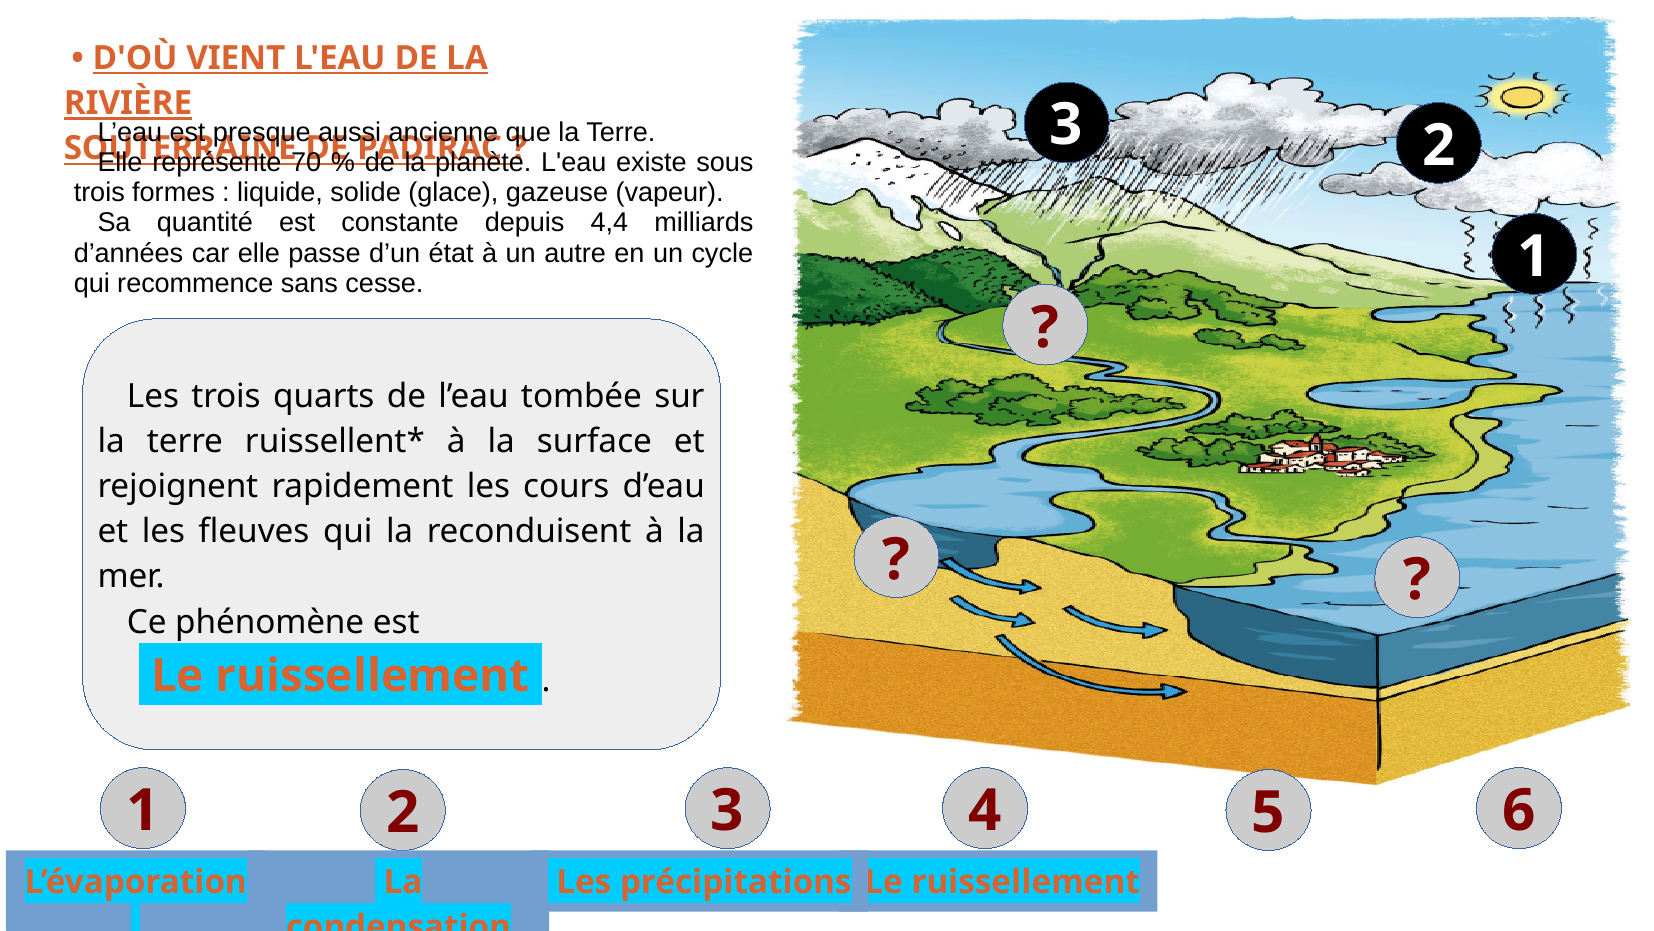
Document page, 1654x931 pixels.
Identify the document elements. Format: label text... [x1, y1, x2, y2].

text_box ? [1374, 536, 1460, 618]
picture [779, 8, 1630, 792]
text_box ? [853, 516, 940, 598]
text_box 3 [685, 767, 771, 849]
text_box Les trois quarts de l’eau tombée sur la terre ruissellent* à la surface et rejoignent rapidement les cours d’eau et les fleuves qui la reconduisent à la mer. Ce phénomène est Le ruissellement . [82, 318, 721, 750]
text_box L’évaporation [5, 850, 248, 912]
text_box Les précipitations [531, 850, 869, 912]
text_box 5 [1225, 769, 1312, 851]
text_box 1 [100, 767, 186, 849]
text_box • D'OÙ VIENT L'EAU DE LA RIVIÈRE SOUTERRAINE DE PADIRAC ? [48, 26, 556, 109]
text_box ? [1002, 284, 1088, 366]
text_box 4 [942, 767, 1028, 849]
text_box L’eau est presque aussi ancienne que la Terre. Elle représente 70 % de la planète. L'eau existe sous trois formes : liquide, solide (glace), gazeuse (vapeur). Sa quantité est constante depuis 4,4 milliards d’années car elle passe d’un état à un autre en un cycle qui recommence sans cesse. [47, 109, 768, 308]
text_box 1 [1491, 213, 1577, 295]
text_box 2 [360, 769, 446, 850]
text_box Le ruissellement [869, 850, 1158, 912]
text_box 6 [1476, 767, 1562, 849]
text_box 3 [1024, 82, 1110, 163]
text_box 2 [1396, 102, 1482, 184]
text_box La condensation [248, 850, 531, 912]
